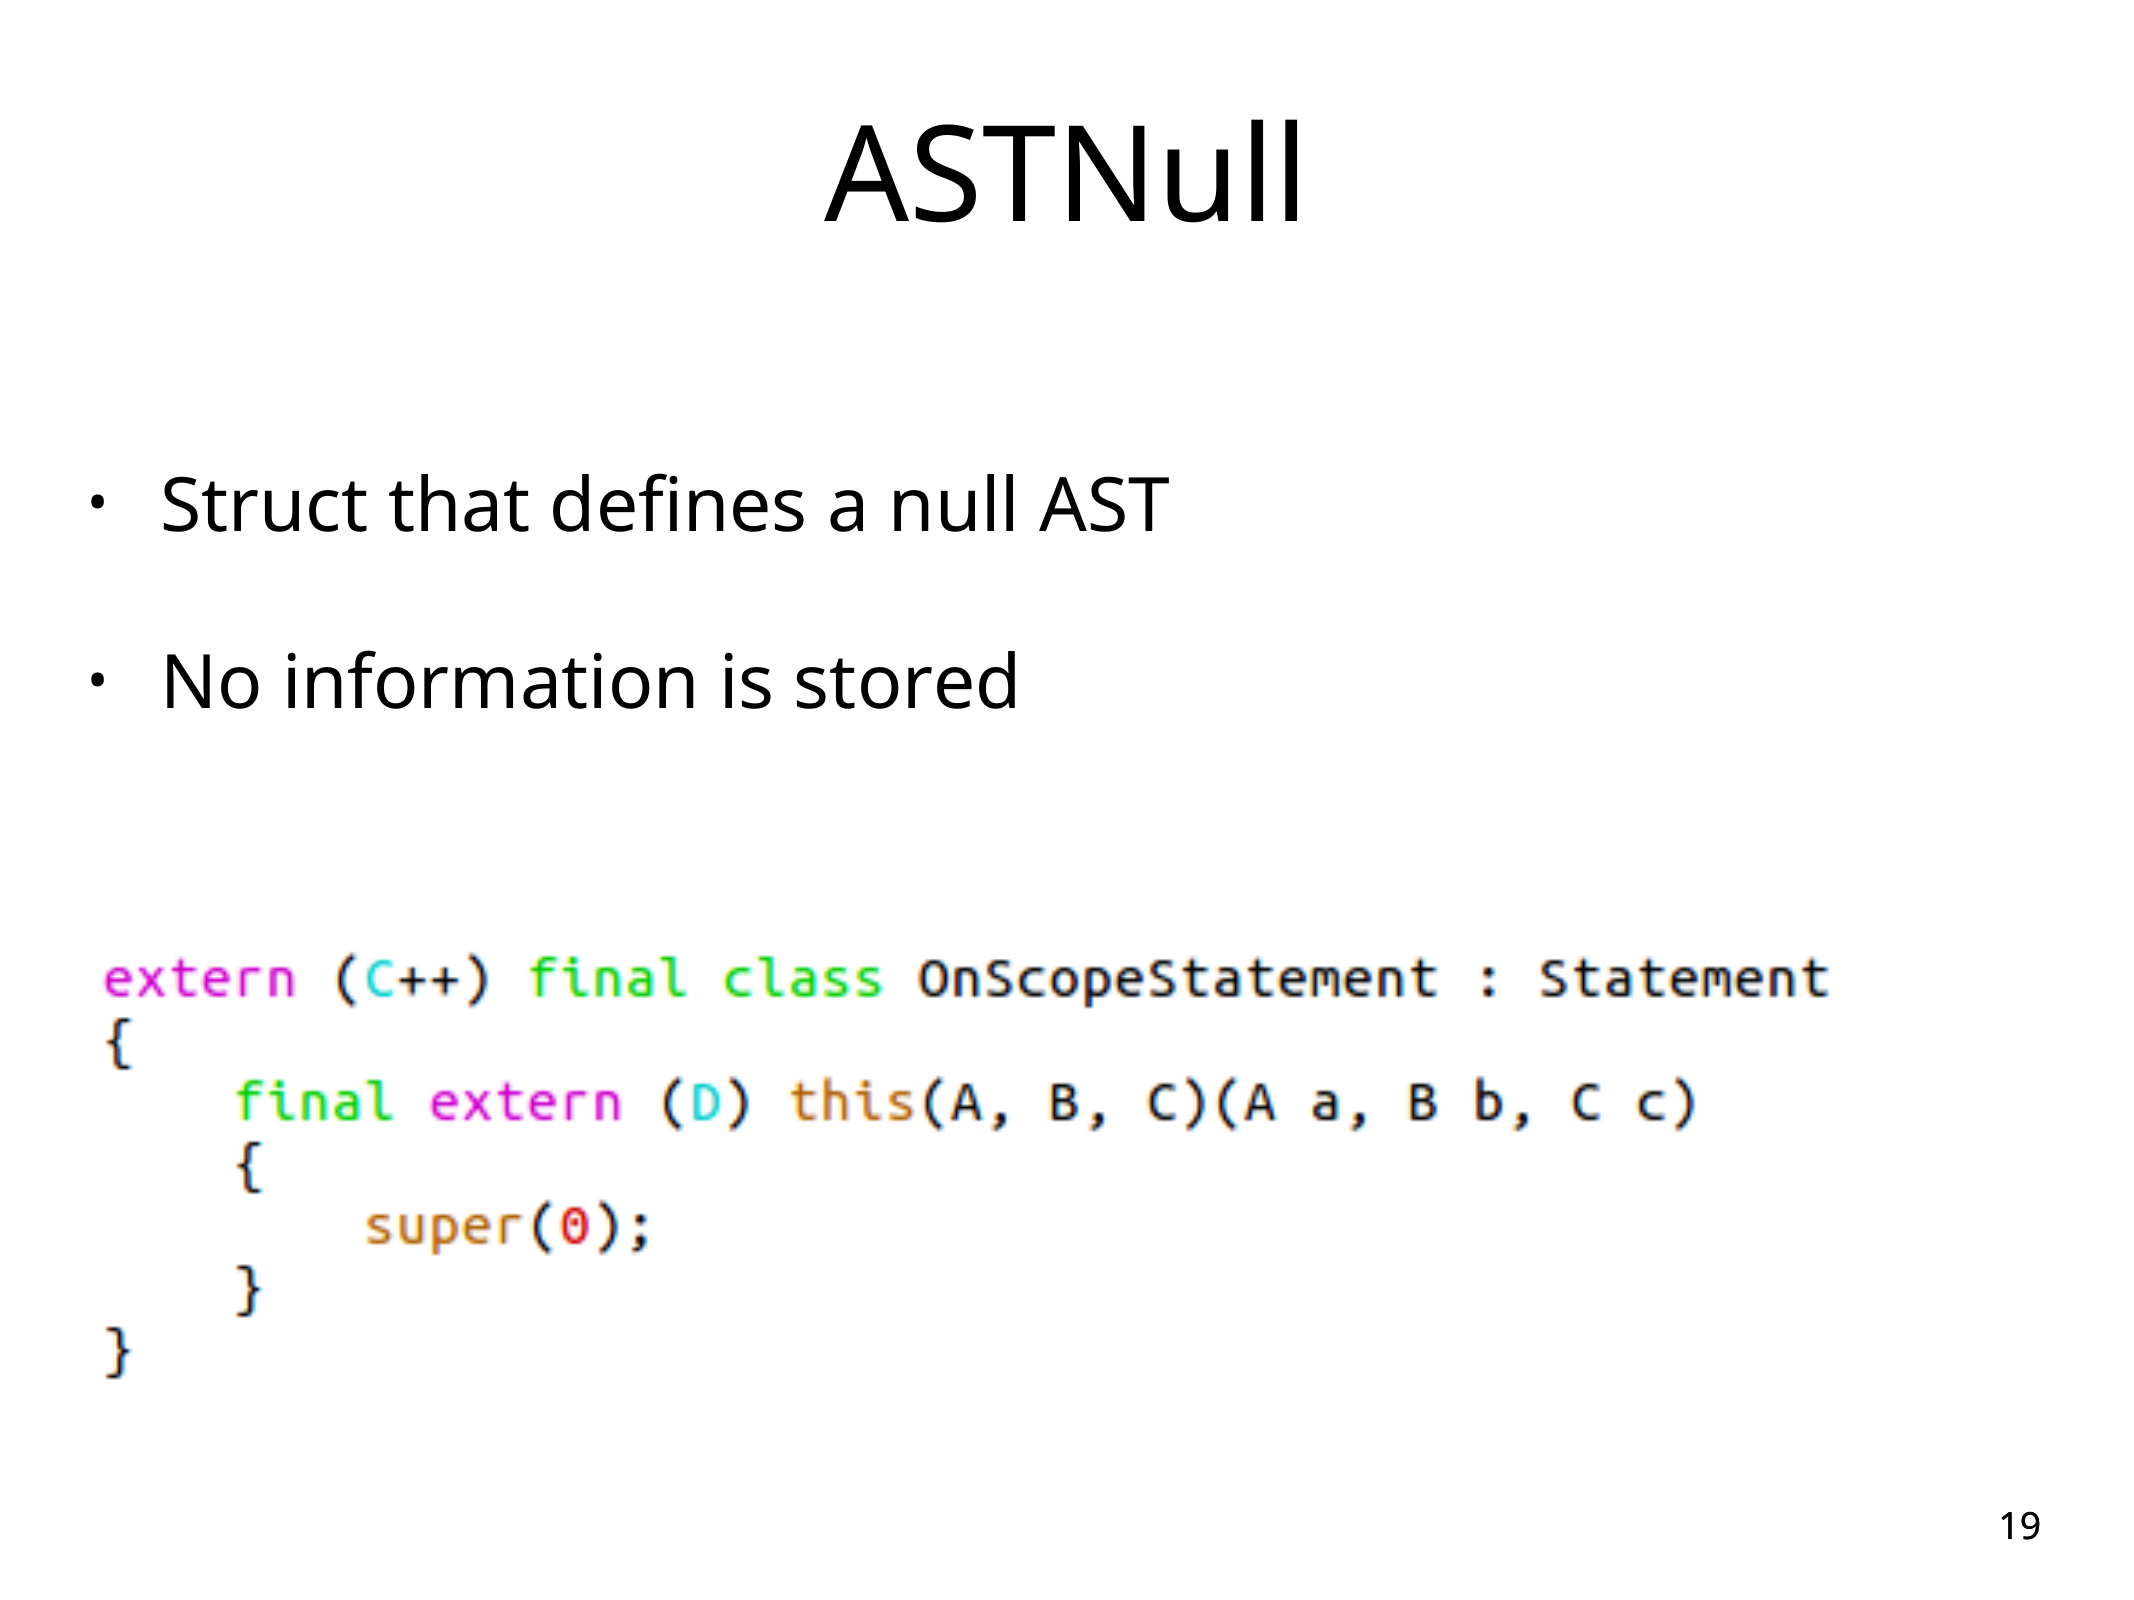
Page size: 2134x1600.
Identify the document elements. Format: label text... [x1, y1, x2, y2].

title ASTNull [79, 72, 2055, 263]
text_box <number> [1985, 1493, 2055, 1557]
list Struct that defines a null AST No information is stored [79, 312, 2055, 867]
picture [79, 947, 1891, 1405]
